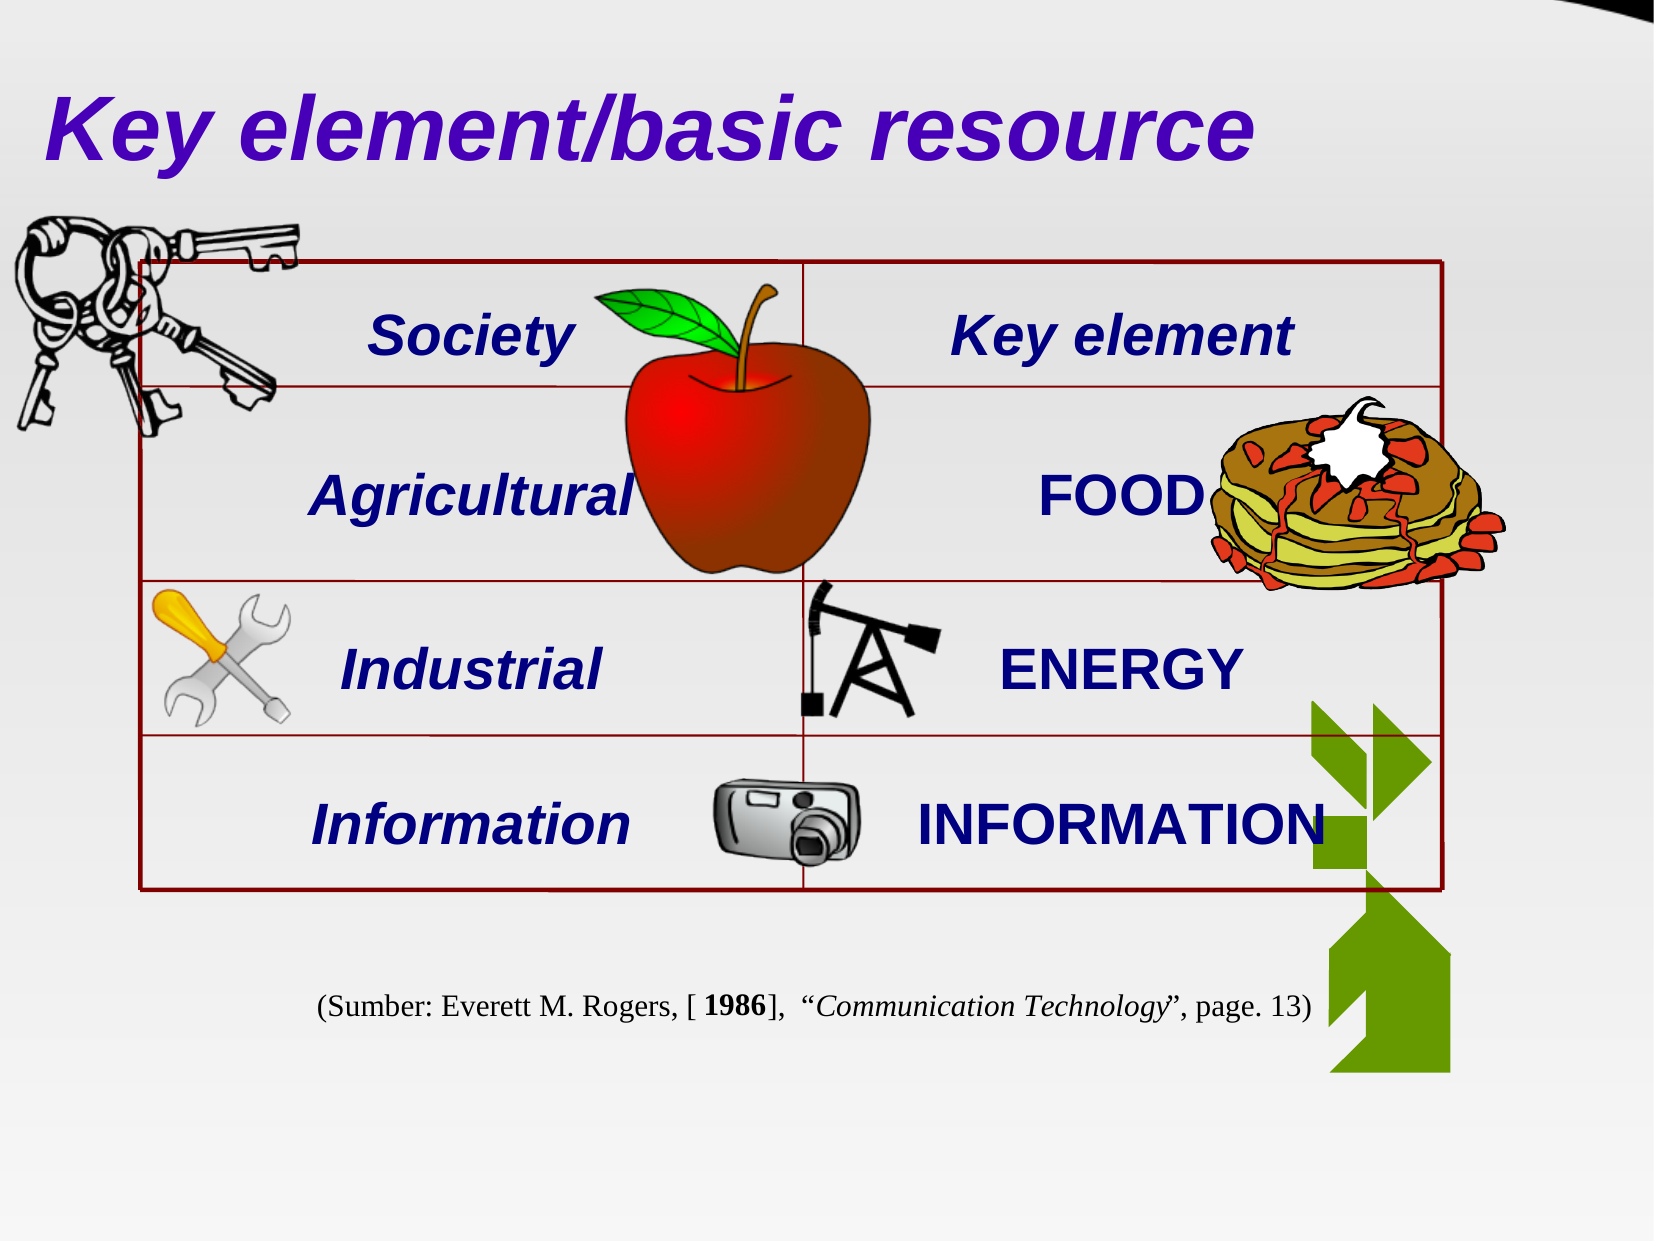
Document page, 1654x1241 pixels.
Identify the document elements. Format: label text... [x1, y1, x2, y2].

text_box Communication Technology [815, 978, 1166, 1023]
text_box Industrial [304, 583, 790, 734]
picture [0, 0, 1654, 1241]
text_box ENERGY [946, 583, 1439, 734]
text_box Industrial [143, 583, 147, 734]
text_box Key element [805, 264, 1439, 385]
text_box ”, page. 13)‏ [1166, 978, 1313, 1023]
text_box 1986 [703, 978, 767, 1022]
text_box Agricultural [143, 388, 571, 580]
text_box (Sumber: Everett M. Rogers, [ [316, 978, 698, 1023]
text_box Society [313, 264, 802, 385]
text_box Information [143, 737, 790, 887]
title Key element/basic resource [29, 26, 1530, 207]
text_box [1329, 893, 1450, 1072]
text_box ], “ [767, 978, 815, 1023]
text_box INFORMATION [865, 737, 1439, 887]
text_box FOOD [900, 388, 1439, 580]
